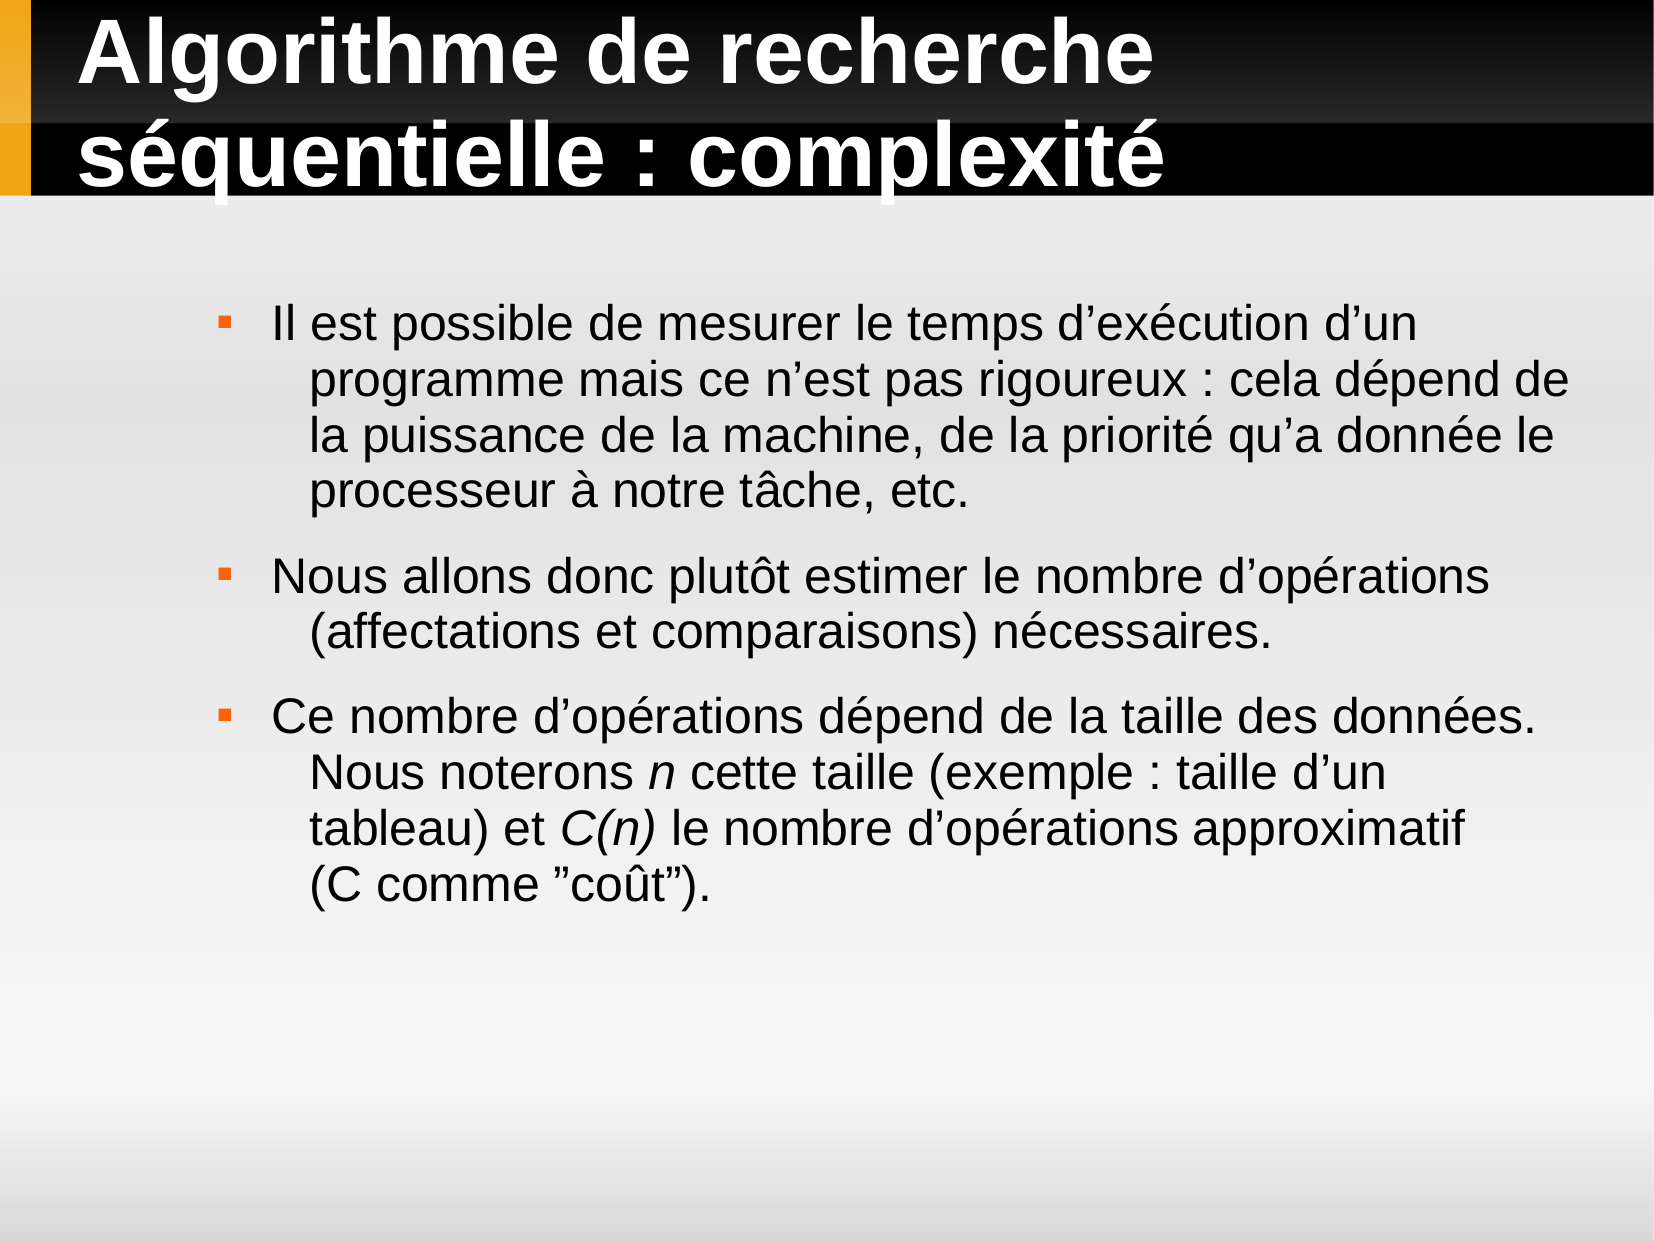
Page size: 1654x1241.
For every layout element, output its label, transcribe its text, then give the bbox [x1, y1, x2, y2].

list Il est possible de mesurer le temps d’exécution d’un programme mais ce n’est pas rigoureux : cela dépend de la puissance de la machine, de la priorité qu’a donnée le processeur à notre tâche, etc. Nous allons donc plutôt estimer le nombre d’opérations (affectations et comparaisons) nécessaires. Ce nombre d’opérations dépend de la taille des données. Nous noterons n cette taille (exemple : taille d’un tableau) et C(n) le nombre d’opérations approximatif (C comme ”coût”). [88, 295, 1577, 1039]
title Algorithme de recherche séquentielle : complexité [76, 0, 1565, 208]
picture [0, 0, 1654, 1241]
